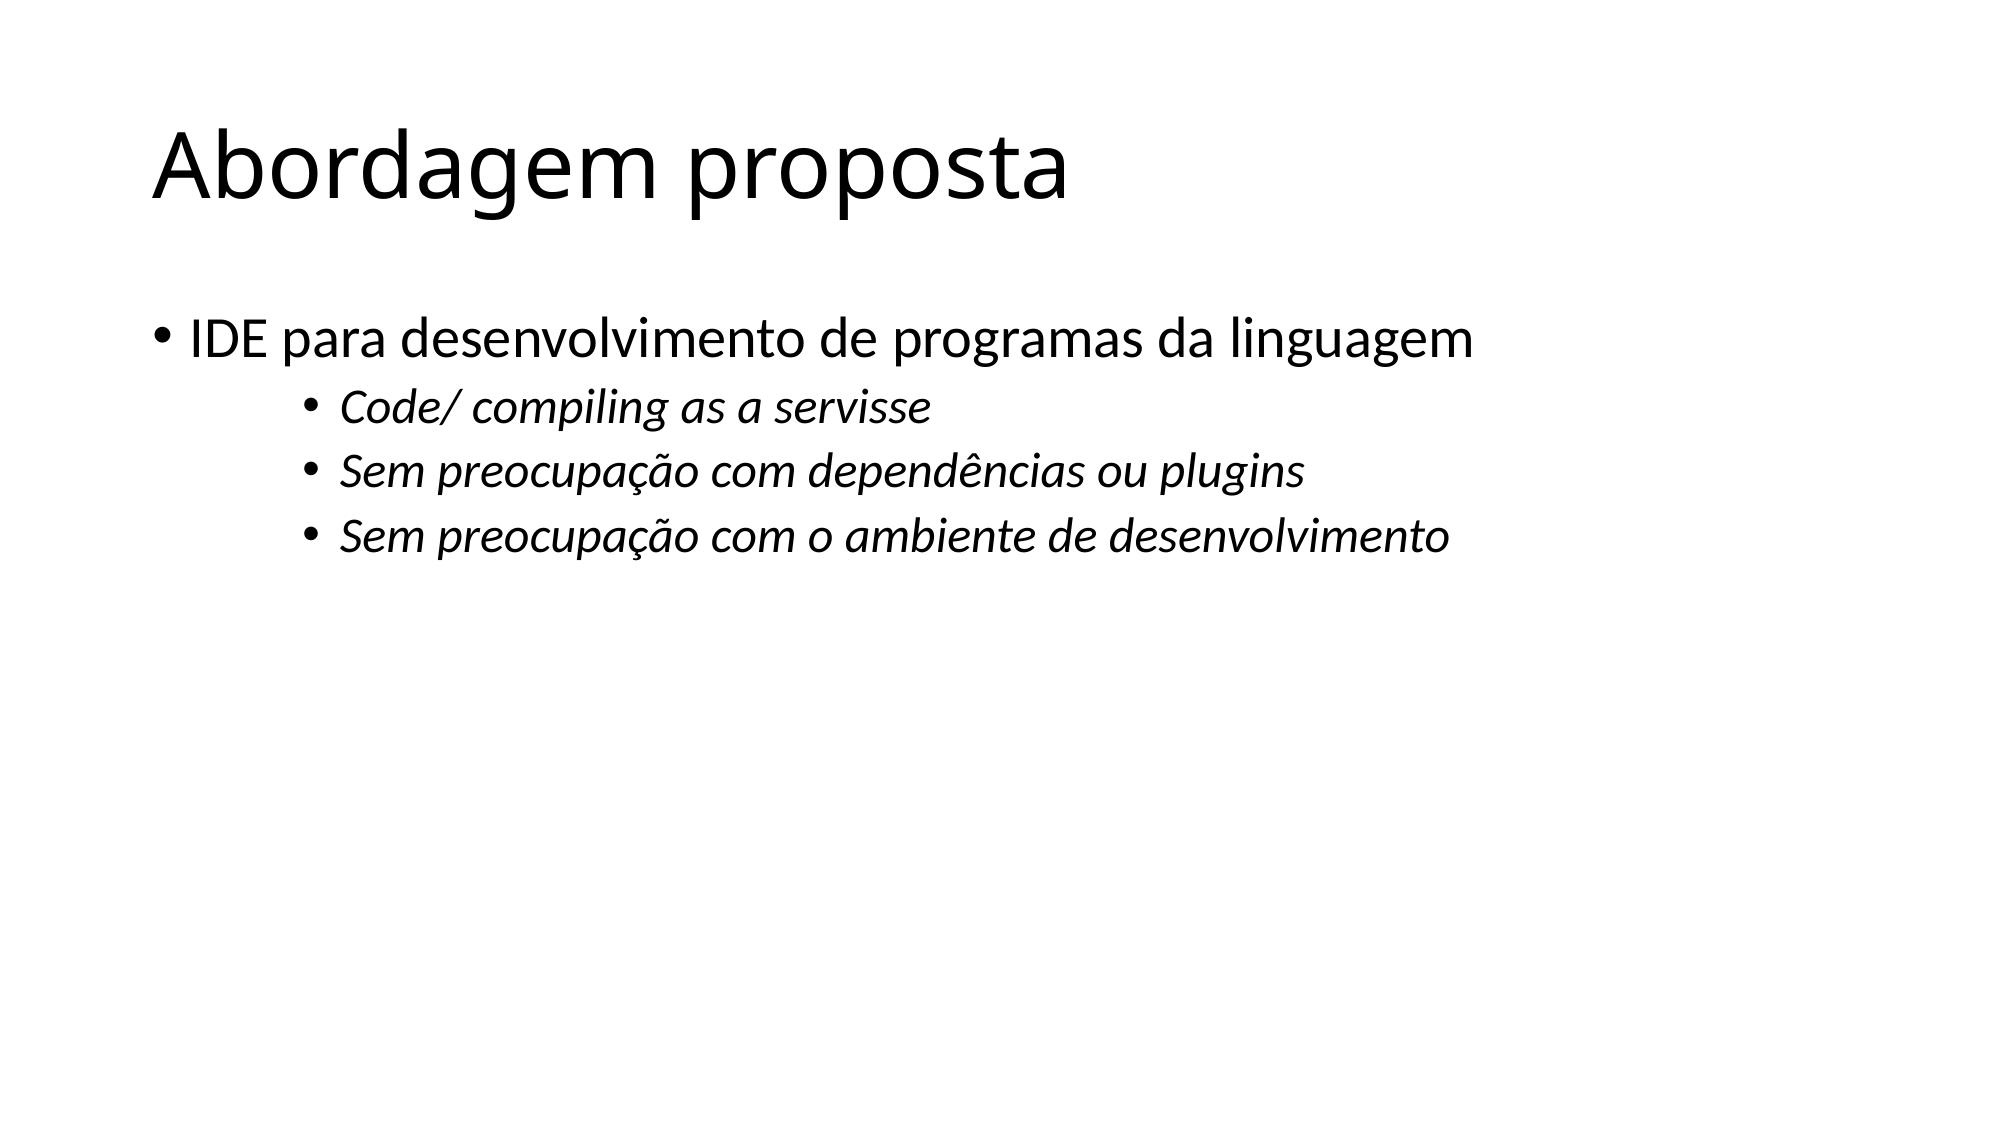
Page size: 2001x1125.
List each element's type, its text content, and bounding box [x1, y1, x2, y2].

title Abordagem proposta [137, 59, 1863, 278]
list IDE para desenvolvimento de programas da linguagem Code/ compiling as a servisse Sem preocupação com dependências ou plugins Sem preocupação com o ambiente de desenvolvimento [137, 299, 1863, 1014]
